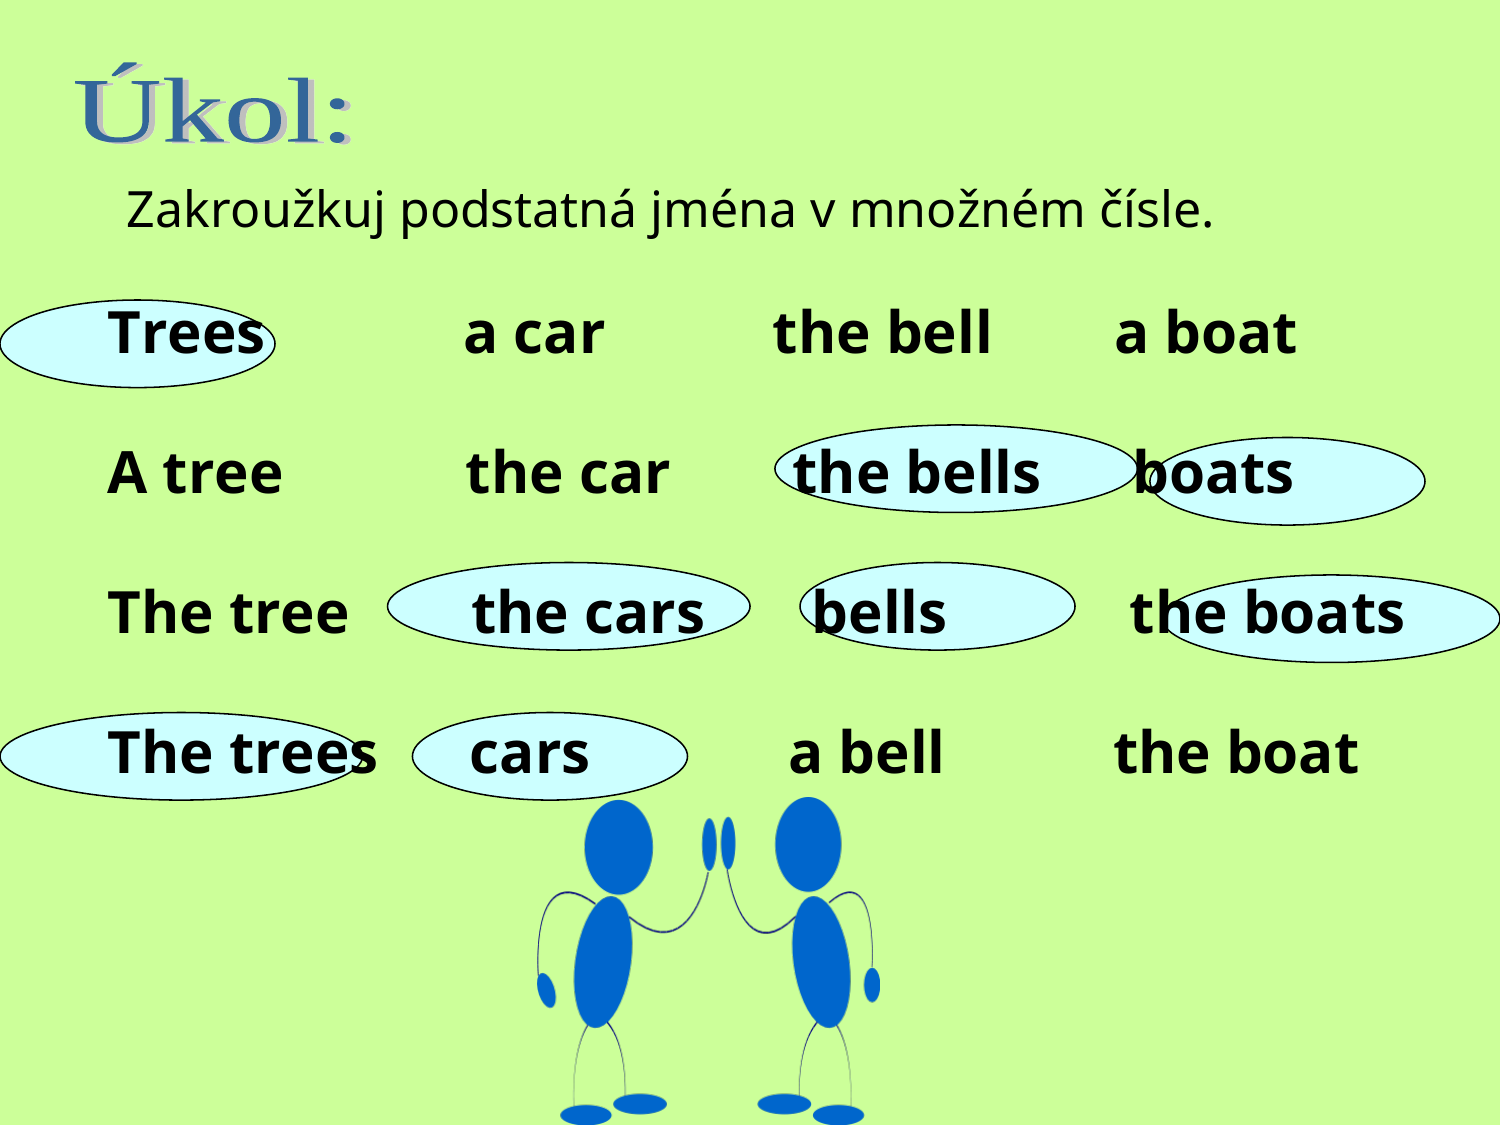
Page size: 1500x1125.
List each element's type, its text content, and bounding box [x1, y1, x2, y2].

picture [537, 797, 880, 1125]
text_box Zakroužkuj podstatná jména v množném čísle. [112, 169, 1231, 246]
text_box Úkol: [228, 98, 281, 143]
text_box Úkol: [329, 131, 345, 143]
text_box [0, 718, 281, 801]
text_box Úkol: [75, 81, 160, 143]
text_box [1422, 472, 1426, 491]
text_box [0, 302, 92, 386]
text_box [1422, 581, 1500, 656]
text_box Úkol: [164, 77, 224, 142]
text_box Úkol: [288, 77, 318, 142]
text_box Úkol: [111, 62, 137, 77]
text_box [474, 793, 626, 800]
text_box Trees a car the bell a boat A tree the car the bells boats The tree the cars bells the boats The trees cars a bell the boat [92, 287, 1422, 793]
text_box Úkol: [329, 98, 345, 110]
